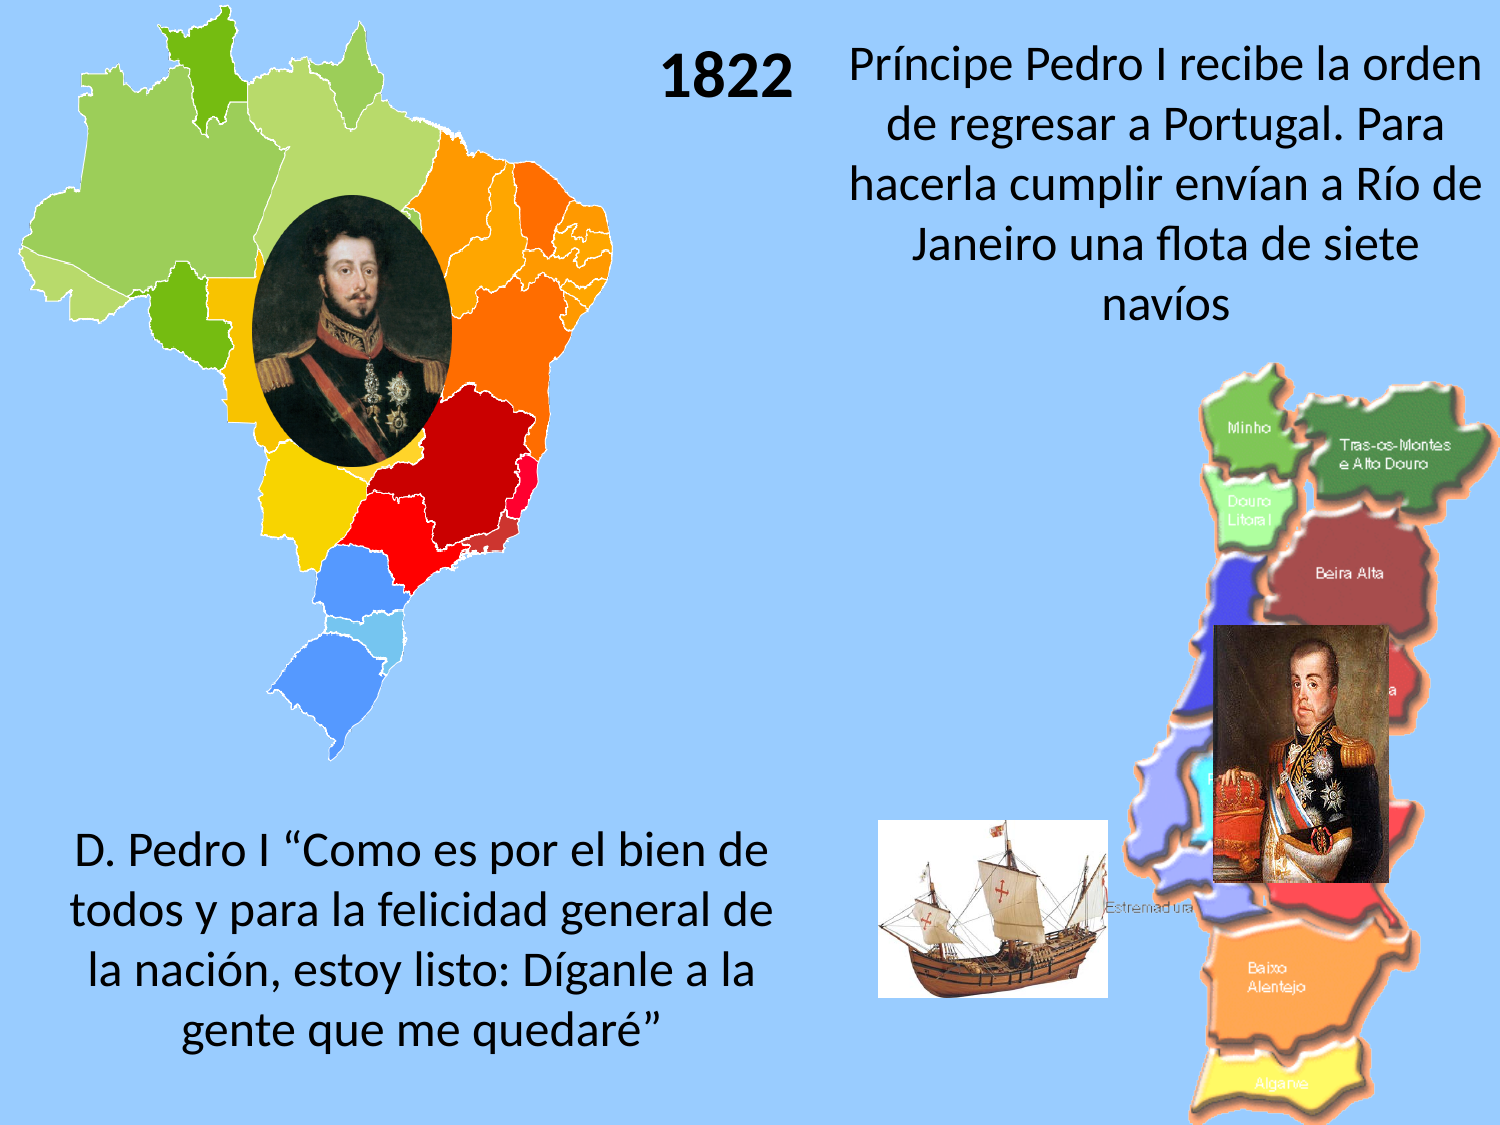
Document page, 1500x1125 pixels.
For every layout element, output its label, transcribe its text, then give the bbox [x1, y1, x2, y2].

picture [878, 357, 1500, 1125]
title 1822 [597, 23, 832, 164]
picture [0, 0, 704, 768]
text_box Príncipe Pedro I recibe la orden de regresar a Portugal. Para hacerla cumplir envían a Río de Janeiro una flota de siete navíos [832, 23, 1500, 340]
text_box D. Pedro I “Como es por el bien de todos y para la felicidad general de la nación, estoy listo: Díganle a la gente que me quedaré” [46, 808, 797, 1125]
